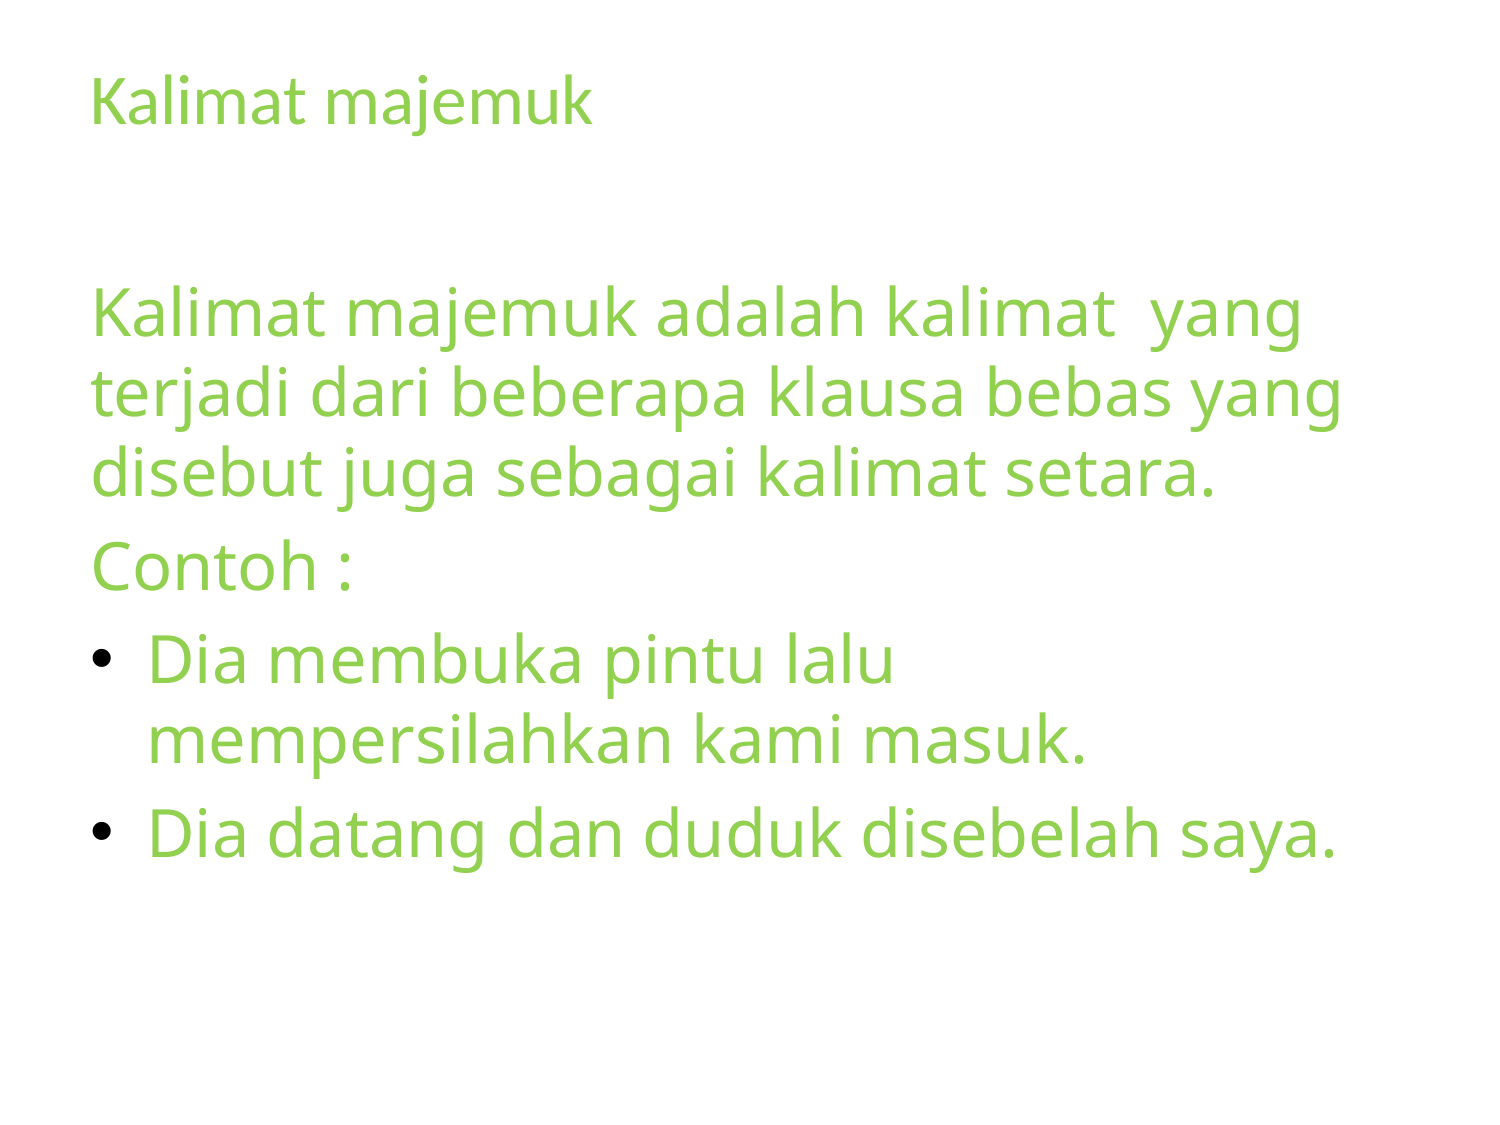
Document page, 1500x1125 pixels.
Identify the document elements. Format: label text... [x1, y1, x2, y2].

title Kalimat majemuk [75, 45, 1425, 233]
list Kalimat majemuk adalah kalimat yang terjadi dari beberapa klausa bebas yang disebut juga sebagai kalimat setara. Contoh : Dia membuka pintu lalu mempersilahkan kami masuk. Dia datang dan duduk disebelah saya. [75, 262, 1425, 1005]
